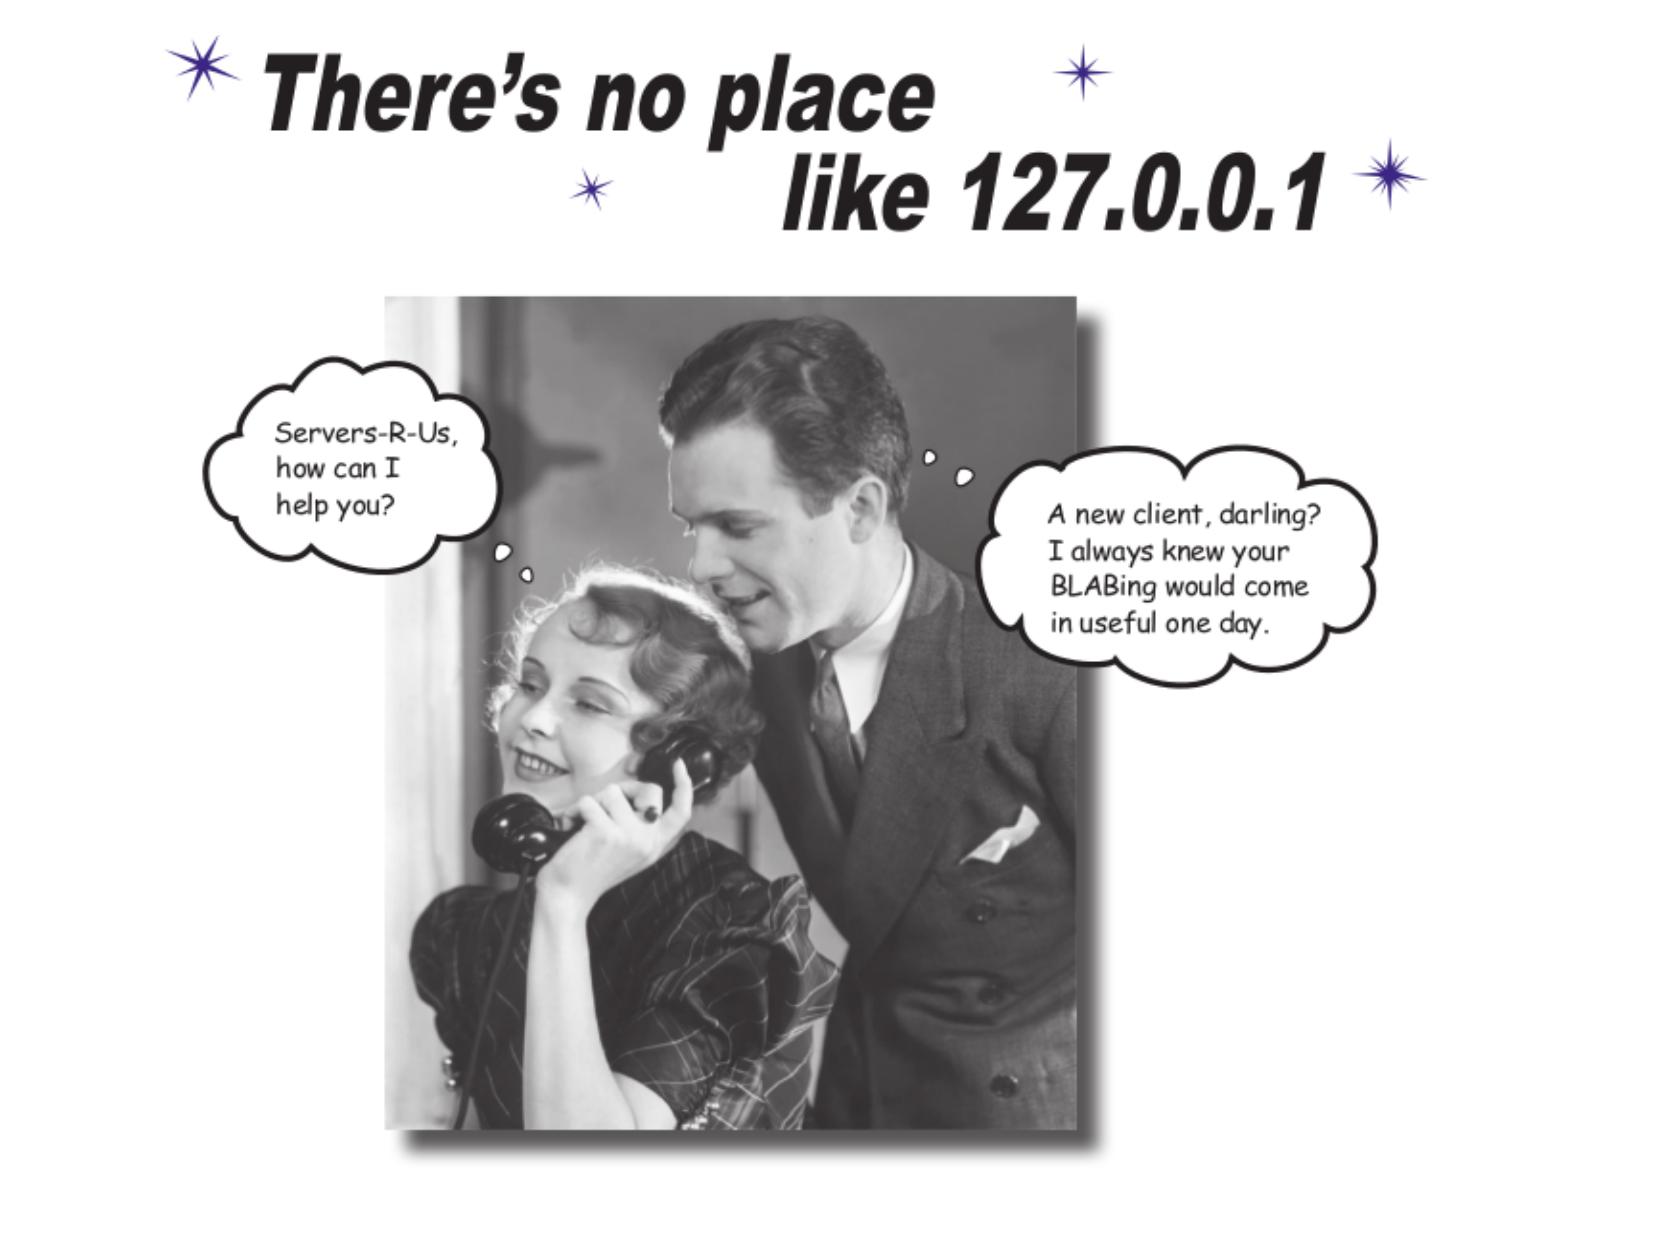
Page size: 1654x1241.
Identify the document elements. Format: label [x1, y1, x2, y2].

picture [153, 35, 1501, 1182]
